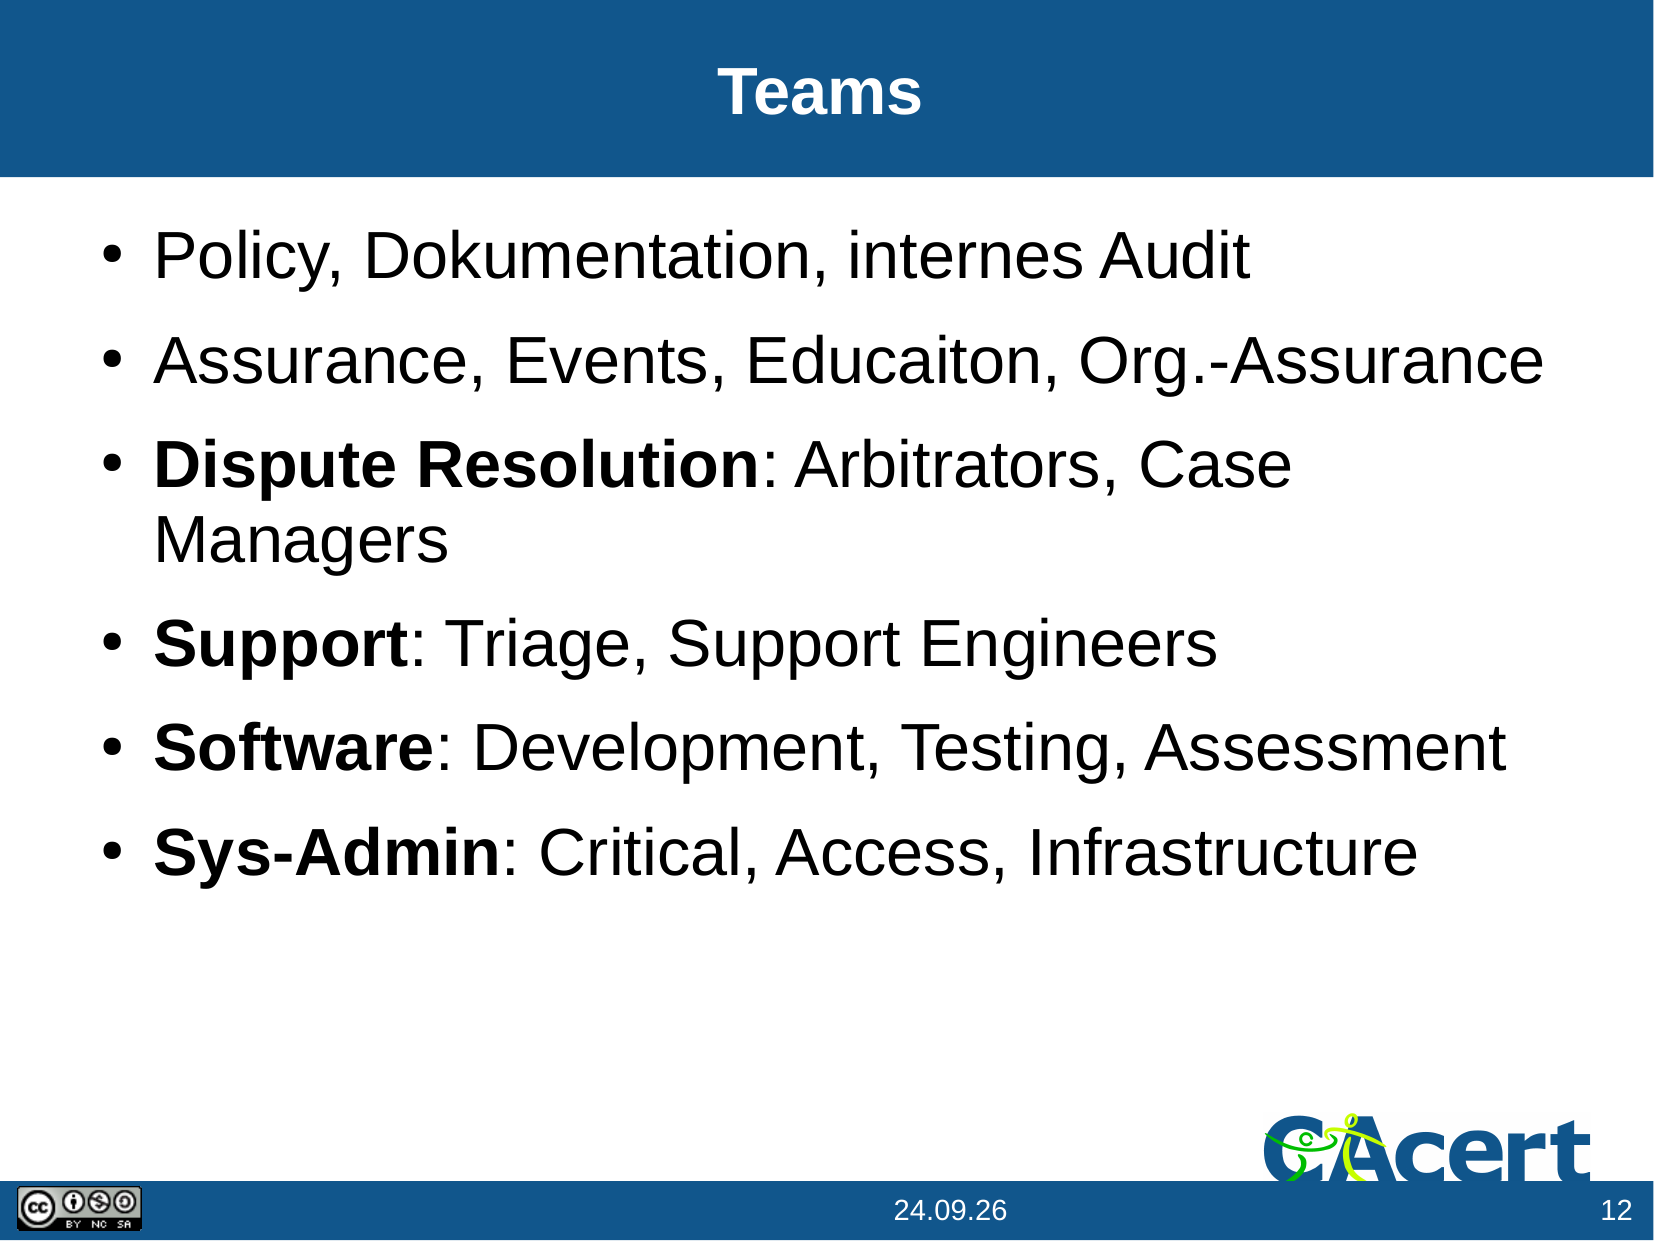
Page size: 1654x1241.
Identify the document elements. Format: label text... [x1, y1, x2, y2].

picture [1263, 1112, 1591, 1181]
list Policy, Dokumentation, internes Audit Assurance, Events, Educaiton, Org.-Assurance Dispute Resolution: Arbitrators, Case Managers Support: Triage, Support Engineers Software: Development, Testing, Assessment Sys-Admin: Critical, Access, Infrastructure [82, 218, 1571, 1091]
picture [17, 1186, 142, 1231]
title Teams [76, 17, 1565, 166]
